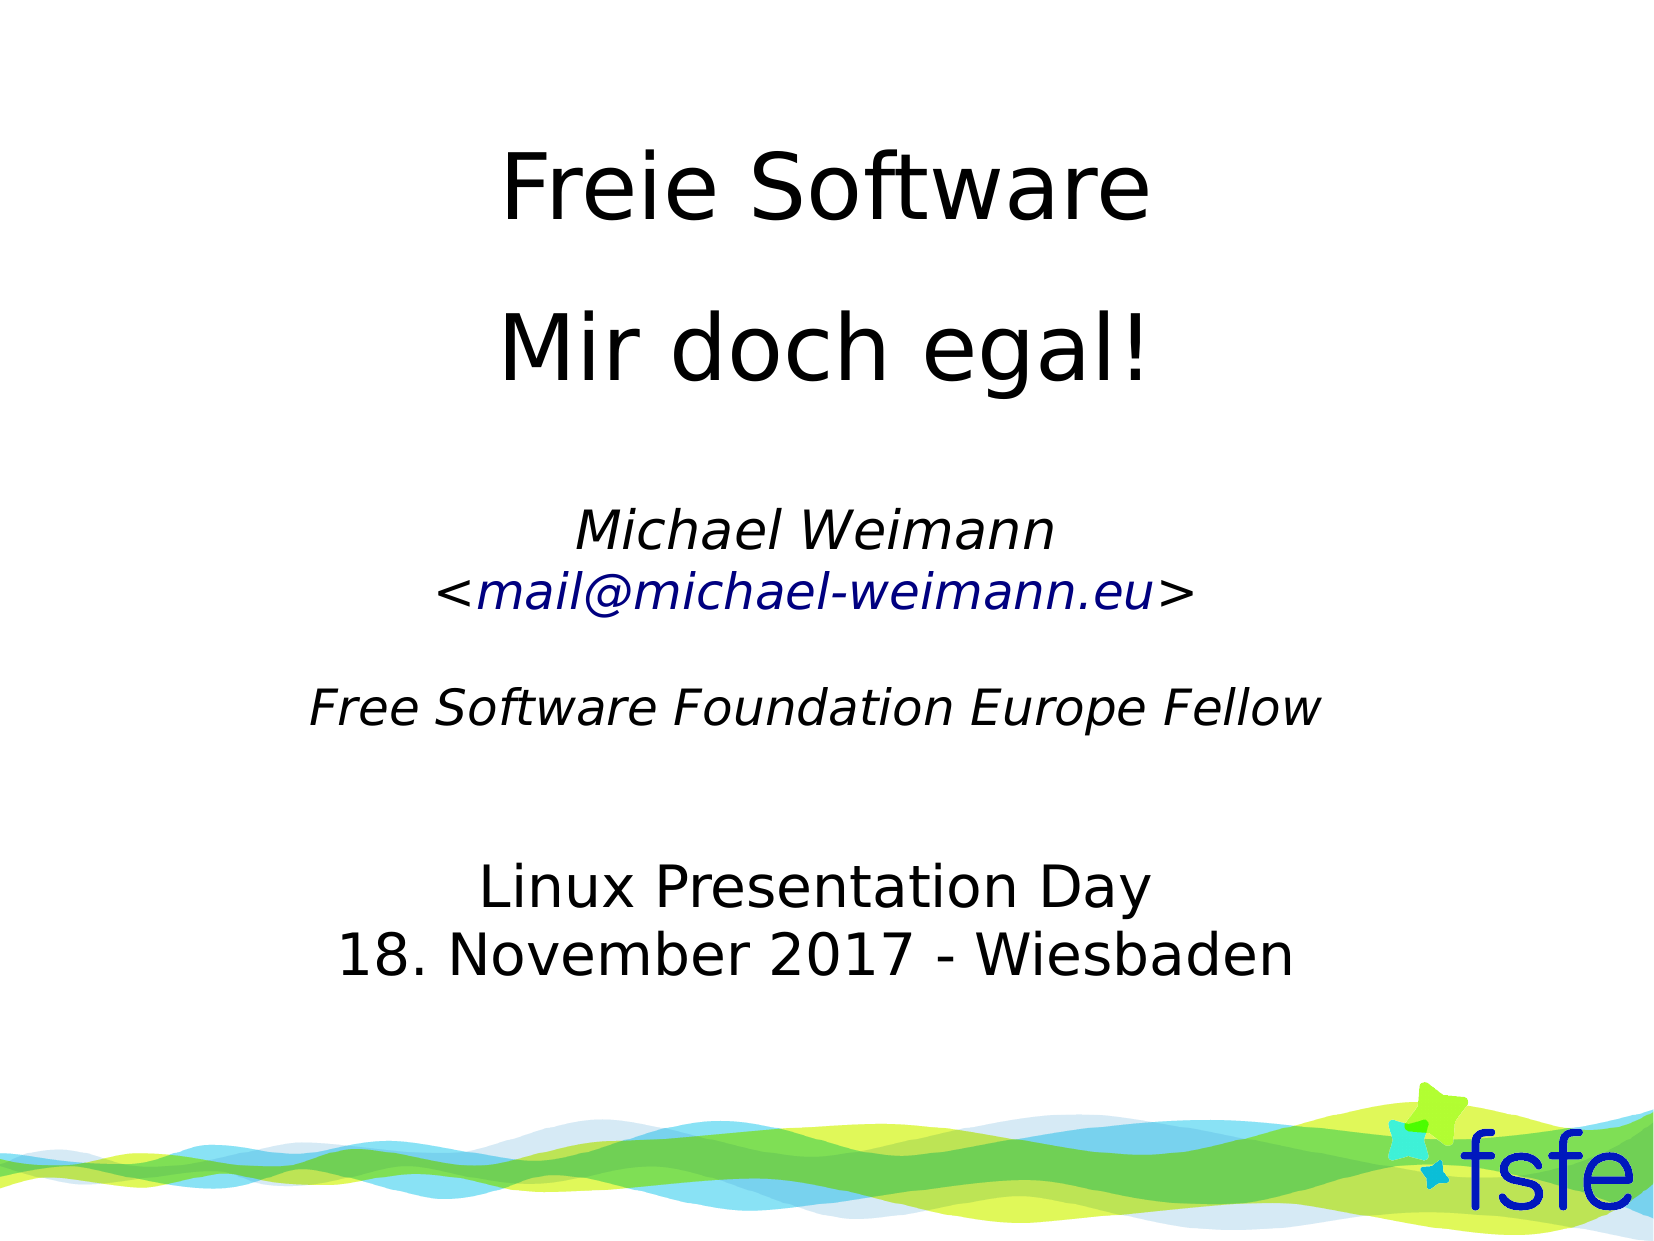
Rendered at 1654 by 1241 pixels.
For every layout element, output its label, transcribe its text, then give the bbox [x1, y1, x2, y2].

picture [0, 1081, 1654, 1241]
subtitle Michael Weimann <mail@michael-weimann.eu> Free Software Foundation Europe Fellow Linux Presentation Day 18. November 2017 - Wiesbaden [153, 384, 1479, 1105]
title Freie Software Mir doch egal! [82, 107, 1571, 376]
